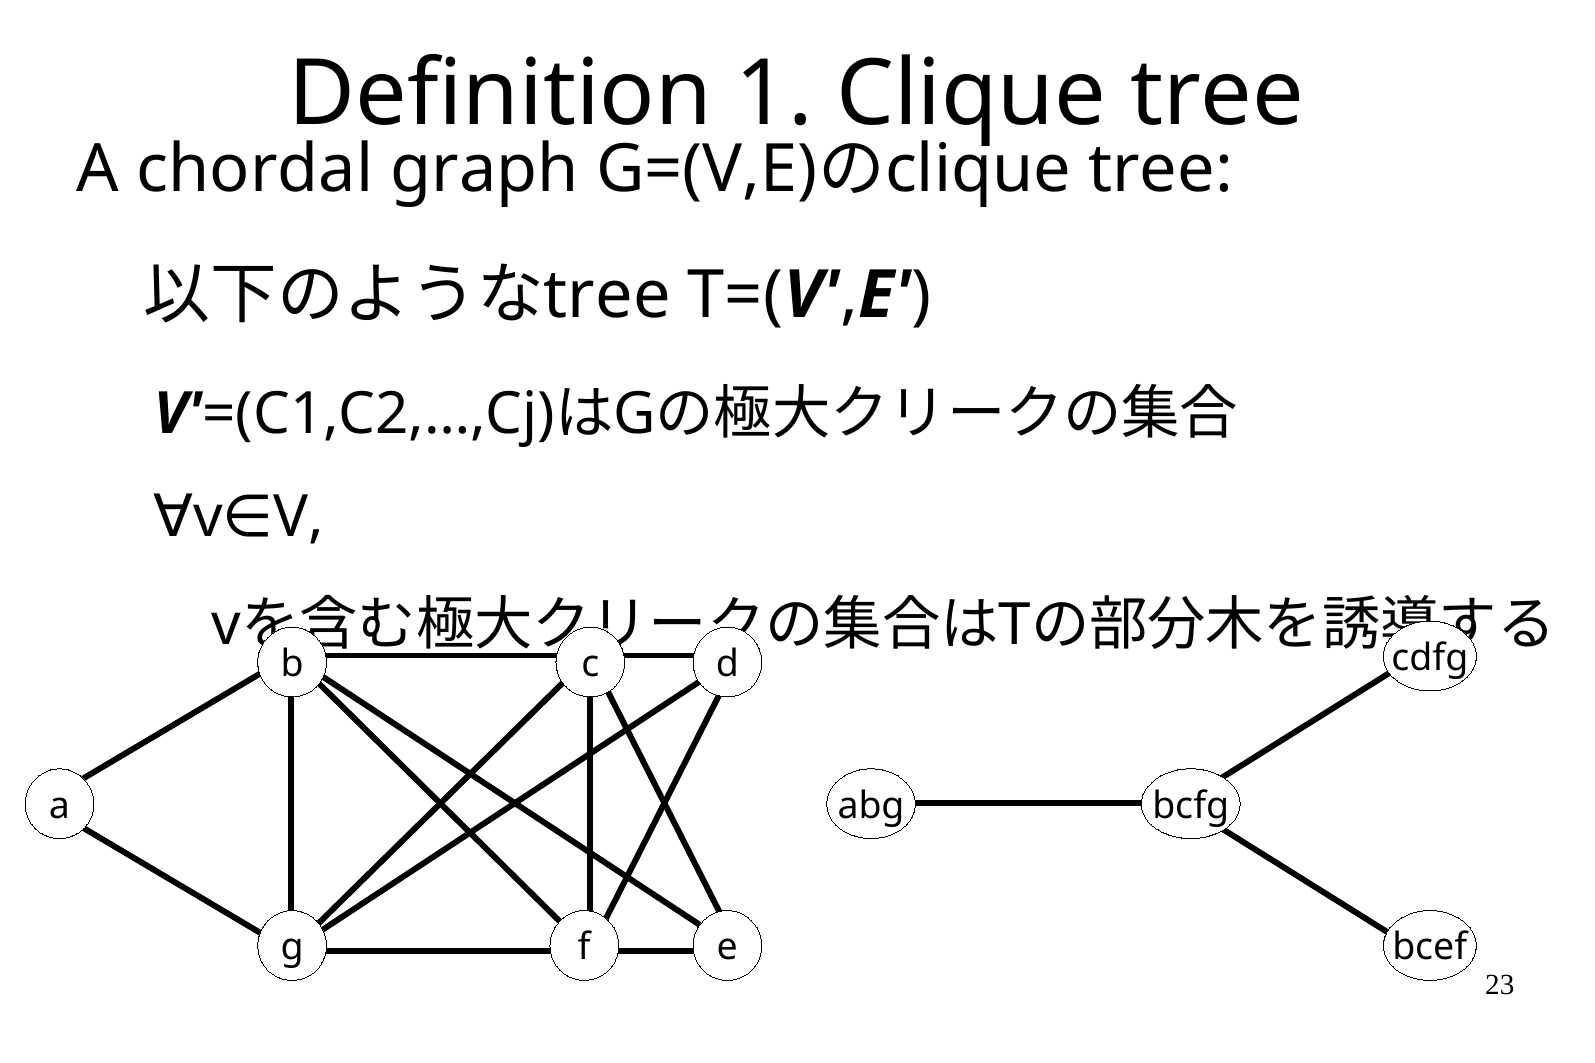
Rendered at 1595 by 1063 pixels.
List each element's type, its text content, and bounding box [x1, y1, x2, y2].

text_box a [25, 768, 94, 839]
text_box bcef [1383, 910, 1477, 981]
text_box f [549, 910, 619, 981]
text_box e [693, 910, 762, 981]
title Definition 1. Clique tree [79, 0, 1515, 178]
text_box c [555, 627, 625, 697]
text_box g [257, 910, 327, 981]
text_box cdfg [1383, 621, 1477, 691]
list A chordal graph G=(V,E)のclique tree: 以下のようなtree T=(V',E') V'=(C1,C2,…,Cj)はGの極大クリークの集合 ∀v∈V, vを含む極大クリークの集合はTの部分木を誘導する [59, 113, 1565, 552]
text_box d [693, 627, 762, 697]
text_box bcfg [1141, 768, 1241, 839]
text_box b [257, 627, 327, 697]
text_box abg [826, 768, 916, 839]
